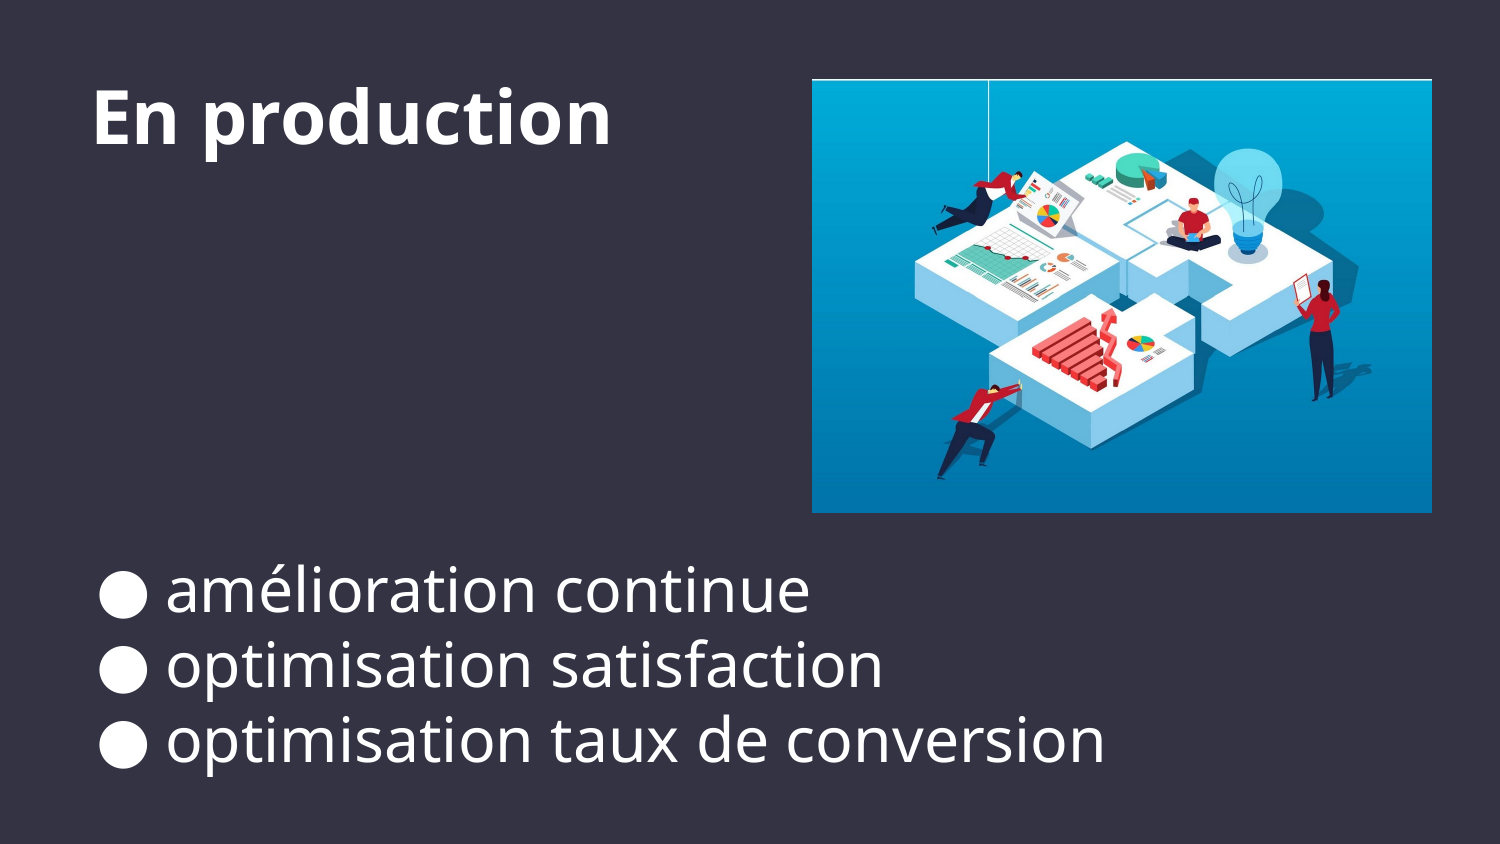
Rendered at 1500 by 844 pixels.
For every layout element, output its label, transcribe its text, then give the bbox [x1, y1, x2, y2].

list amélioration continue optimisation satisfaction optimisation taux de conversion [75, 535, 1425, 808]
picture [812, 79, 1432, 476]
title En production [75, 33, 1425, 175]
